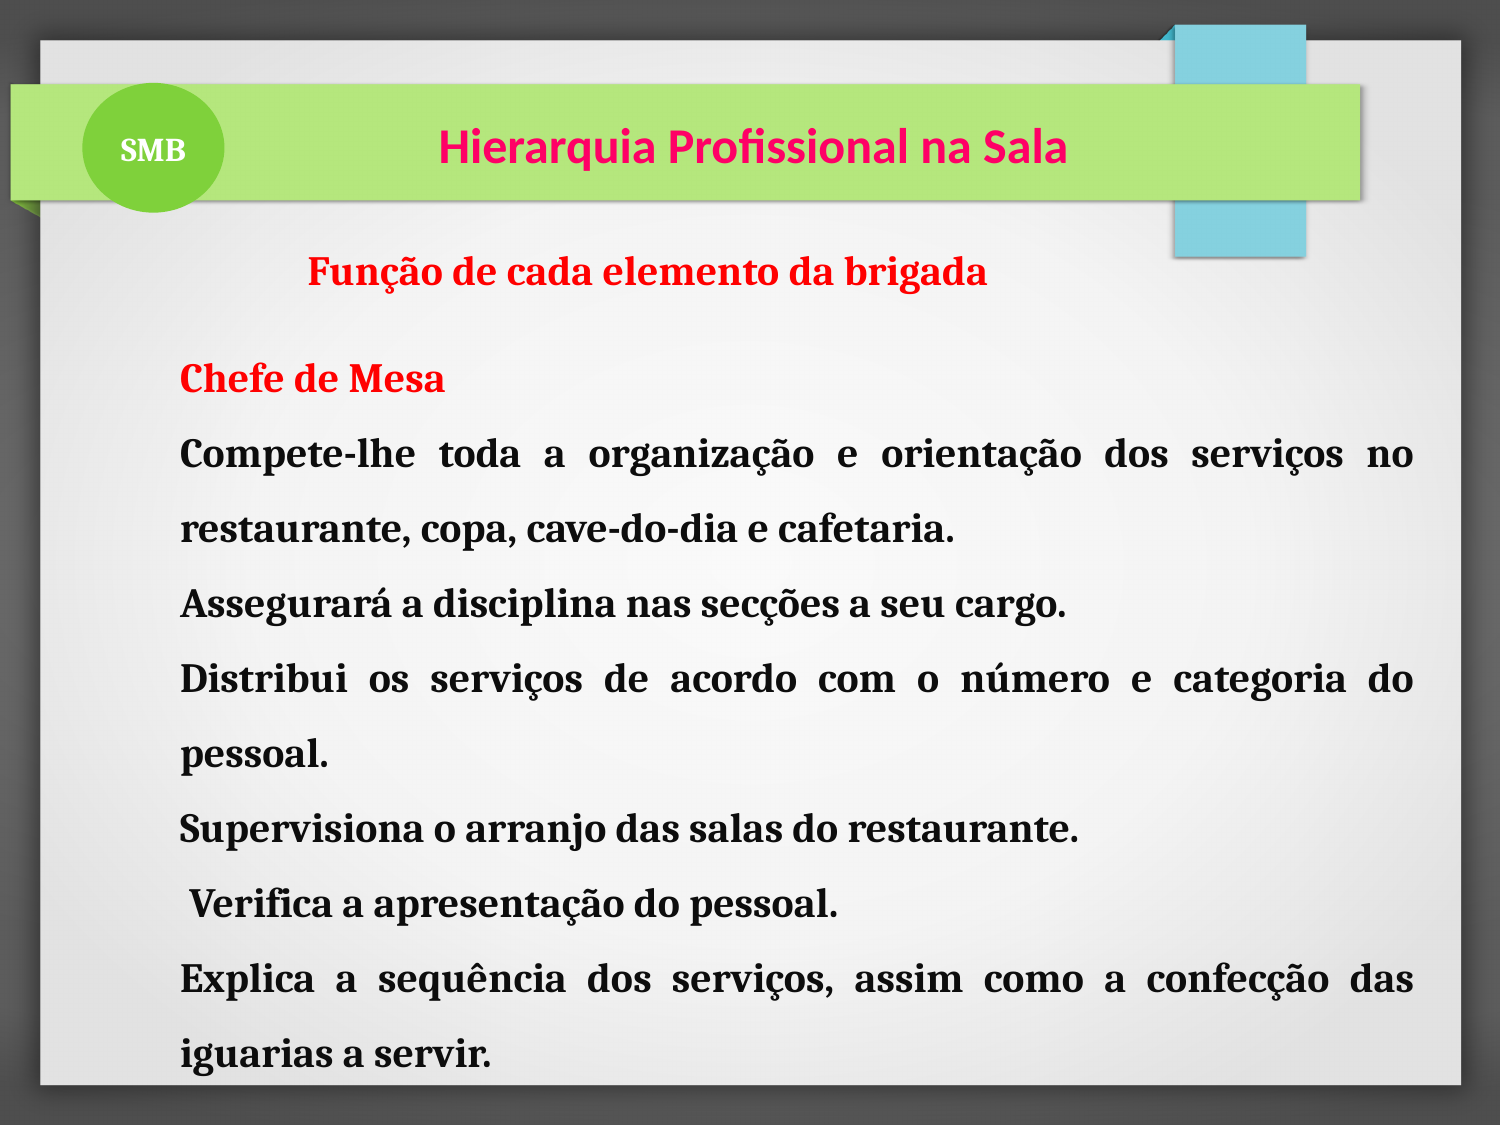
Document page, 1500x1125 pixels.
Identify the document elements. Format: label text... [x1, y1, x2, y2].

text_box Hierarquia Profissional na Sala [221, 106, 1288, 182]
text_box Função de cada elemento da brigada [292, 210, 1465, 301]
text_box SMB [82, 82, 221, 213]
text_box Chefe de Mesa Compete-lhe toda a organização e orientação dos serviços no restaurante, copa, cave-do-dia e cafetaria. Assegurará a disciplina nas secções a seu cargo. Distribui os serviços de acordo com o número e categoria do pessoal. Supervisiona o arranjo das salas do restaurante. Verifica a apresentação do pessoal. Explica a sequência dos serviços, assim como a confecção das iguarias a servir. [165, 318, 1430, 1084]
picture [0, 0, 1500, 1125]
